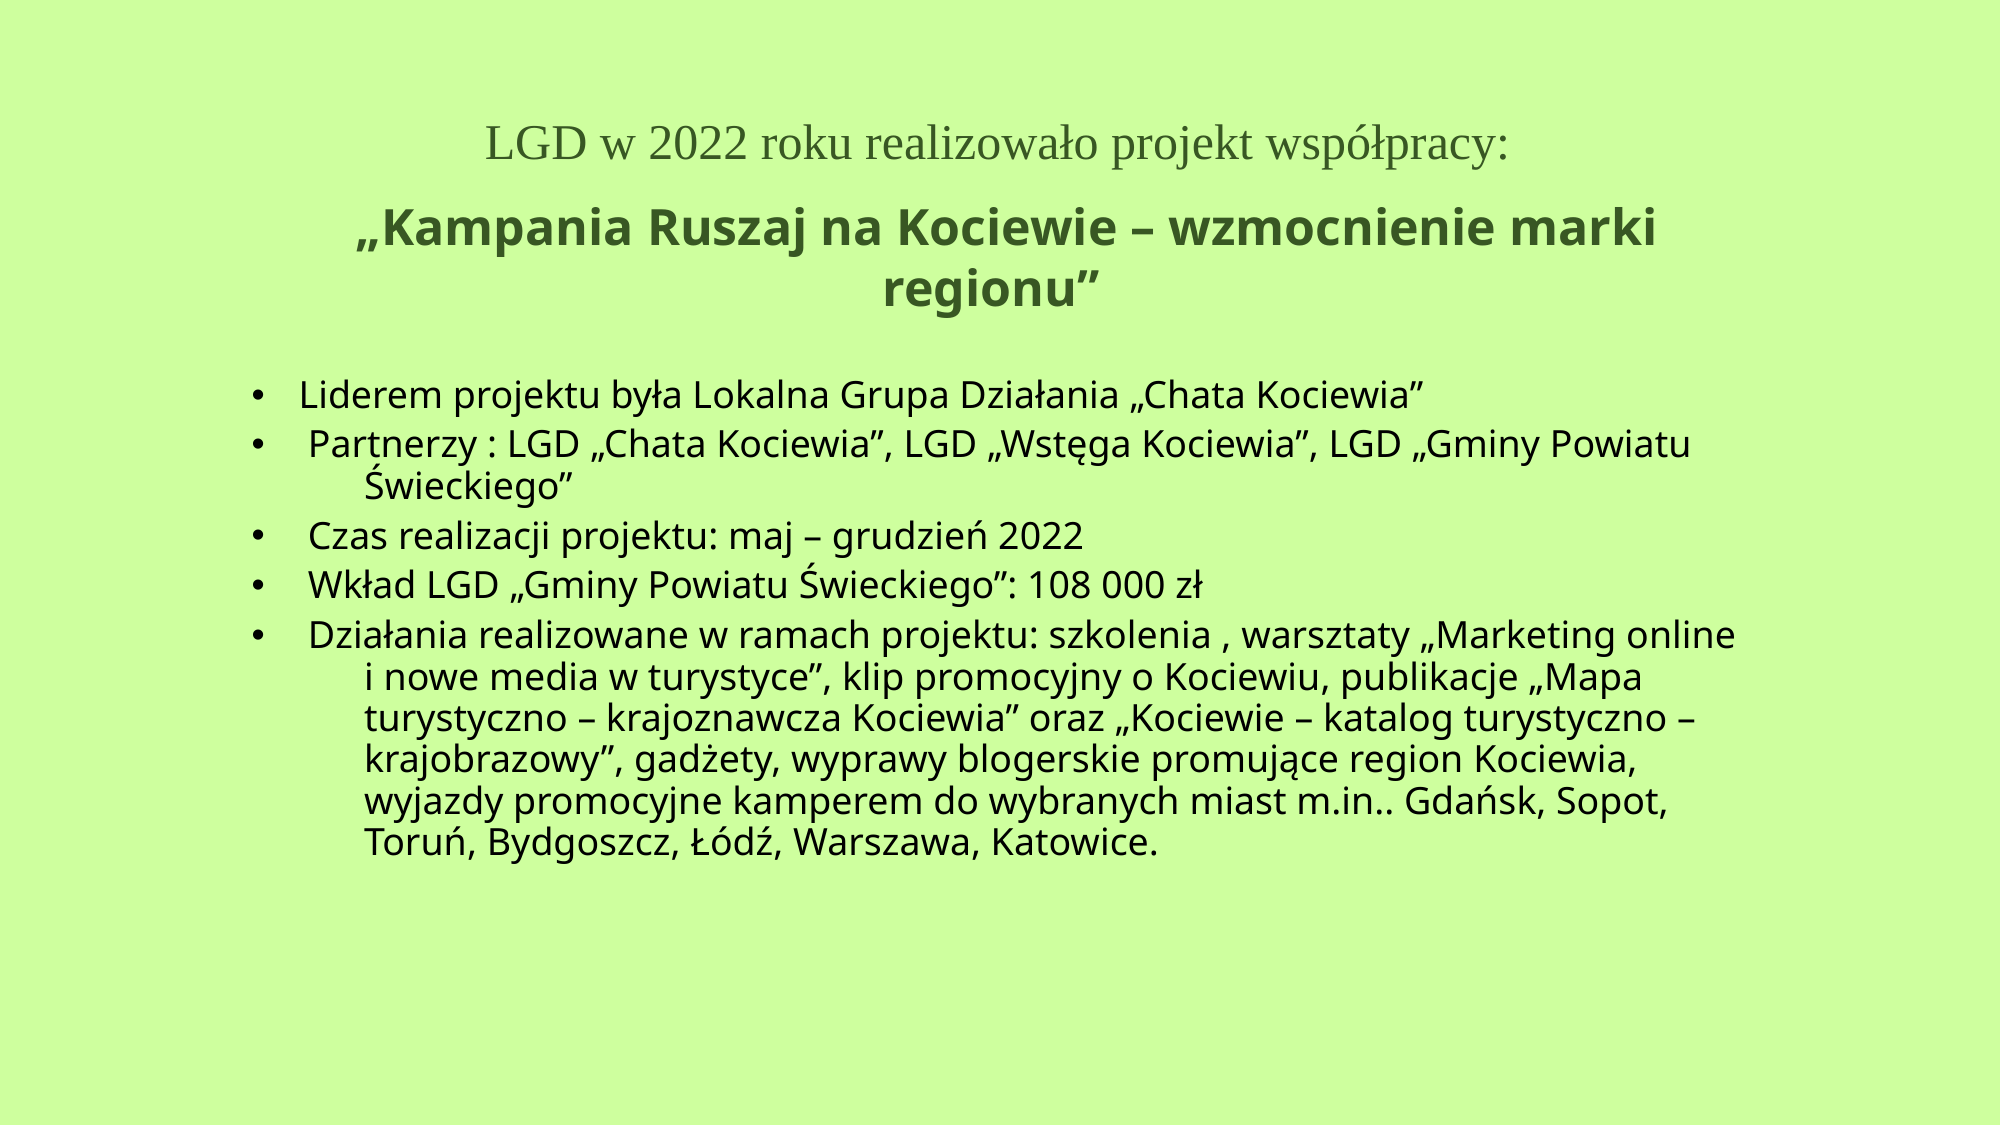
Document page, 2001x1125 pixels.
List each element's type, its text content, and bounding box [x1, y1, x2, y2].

list LGD w 2022 roku realizowało projekt współpracy: „Kampania Ruszaj na Kociewie – wzmocnienie marki regionu” Liderem projektu była Lokalna Grupa Działania „Chata Kociewia” Partnerzy : LGD „Chata Kociewia”, LGD „Wstęga Kociewia”, LGD „Gminy Powiatu Świeckiego” Czas realizacji projektu: maj – grudzień 2022 Wkład LGD „Gminy Powiatu Świeckiego”: 108 000 zł Działania realizowane w ramach projektu: szkolenia , warsztaty „Marketing online i nowe media w turystyce”, klip promocyjny o Kociewiu, publikacje „Mapa turystyczno – krajoznawcza Kociewia” oraz „Kociewie – katalog turystyczno – krajobrazowy”, gadżety, wyprawy blogerskie promujące region Kociewia, wyjazdy promocyjne kamperem do wybranych miast m.in.. Gdańsk, Sopot, Toruń, Bydgoszcz, Łódź, Warszawa, Katowice. [199, 108, 1759, 1045]
